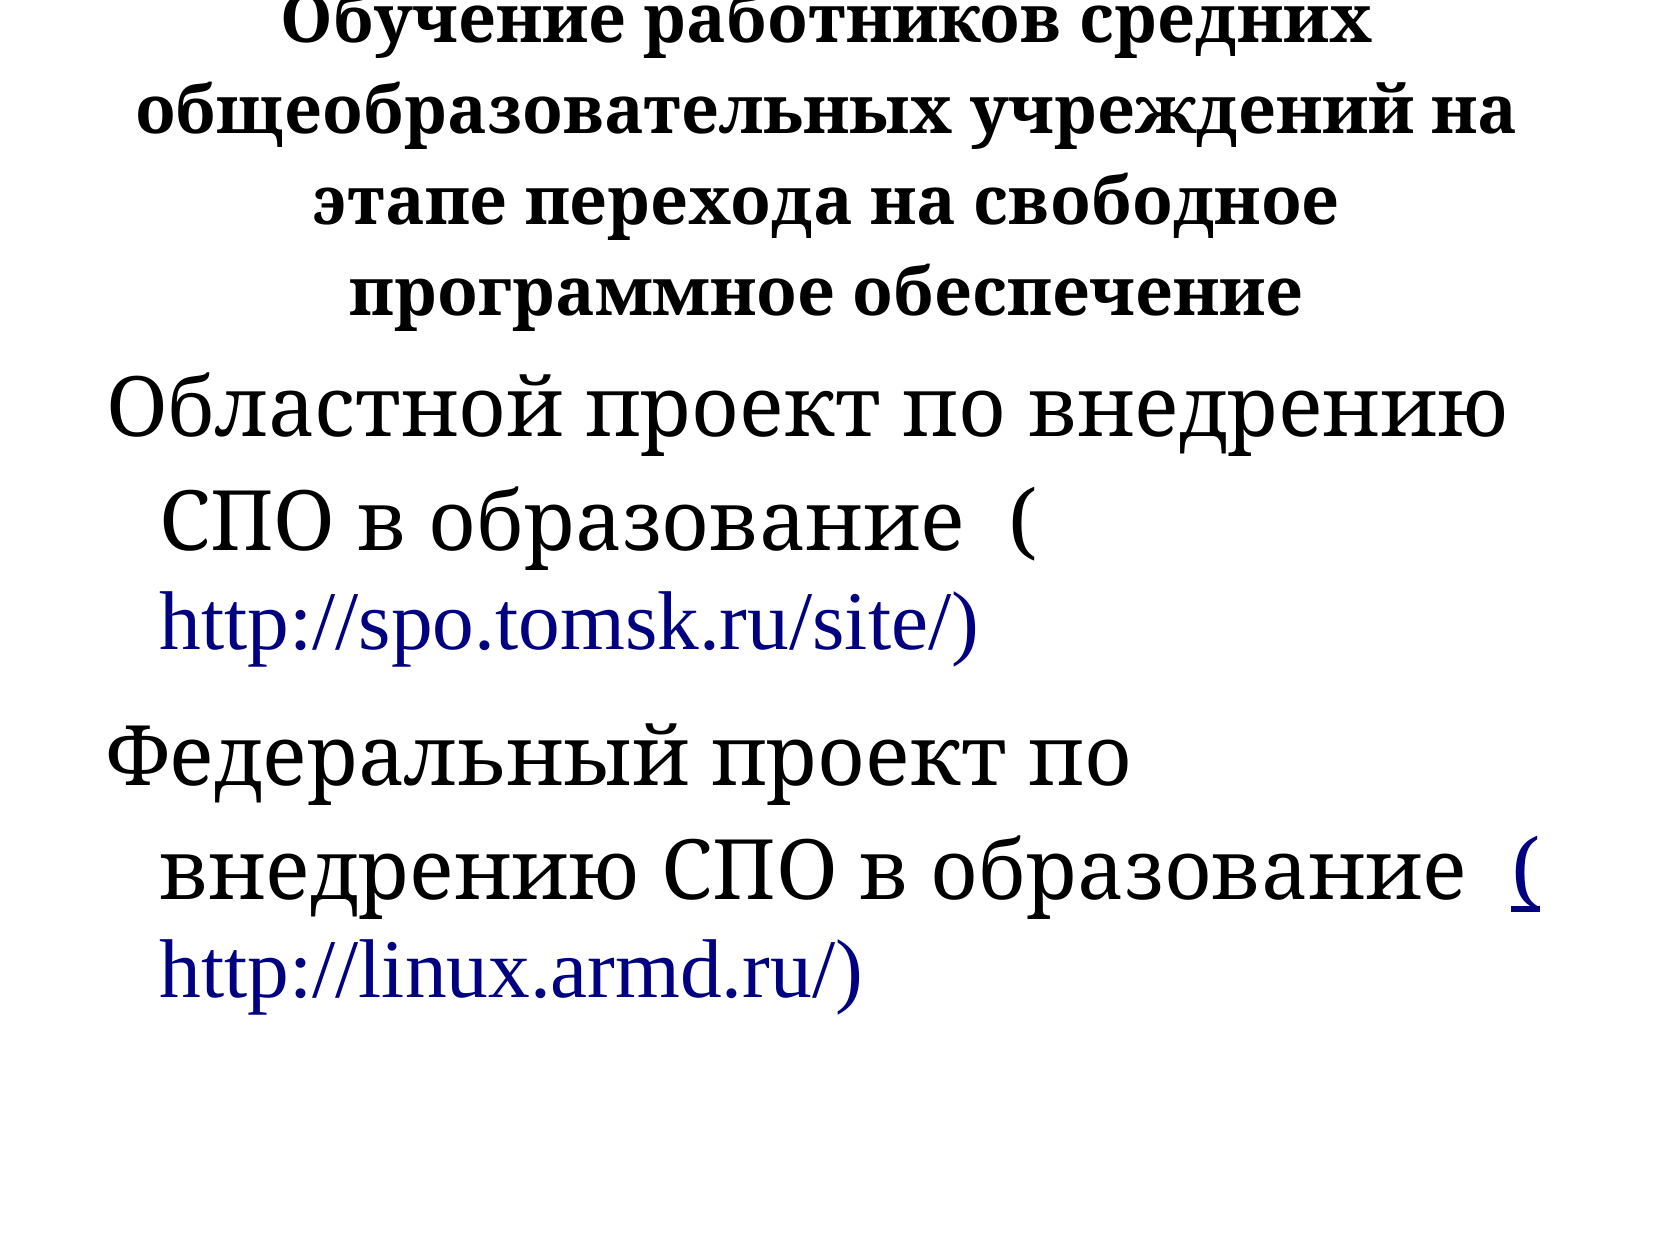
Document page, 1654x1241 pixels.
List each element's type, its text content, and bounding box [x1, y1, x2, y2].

title Обучение работников средних общеобразовательных учреждений на этапе перехода на свободное программное обеспечение [82, 0, 1571, 314]
list Областной проект по внедрению СПО в образование (http://spo.tomsk.ru/site/) Федеральный проект по внедрению СПО в образование (http://linux.armd.ru/) [88, 347, 1577, 1152]
